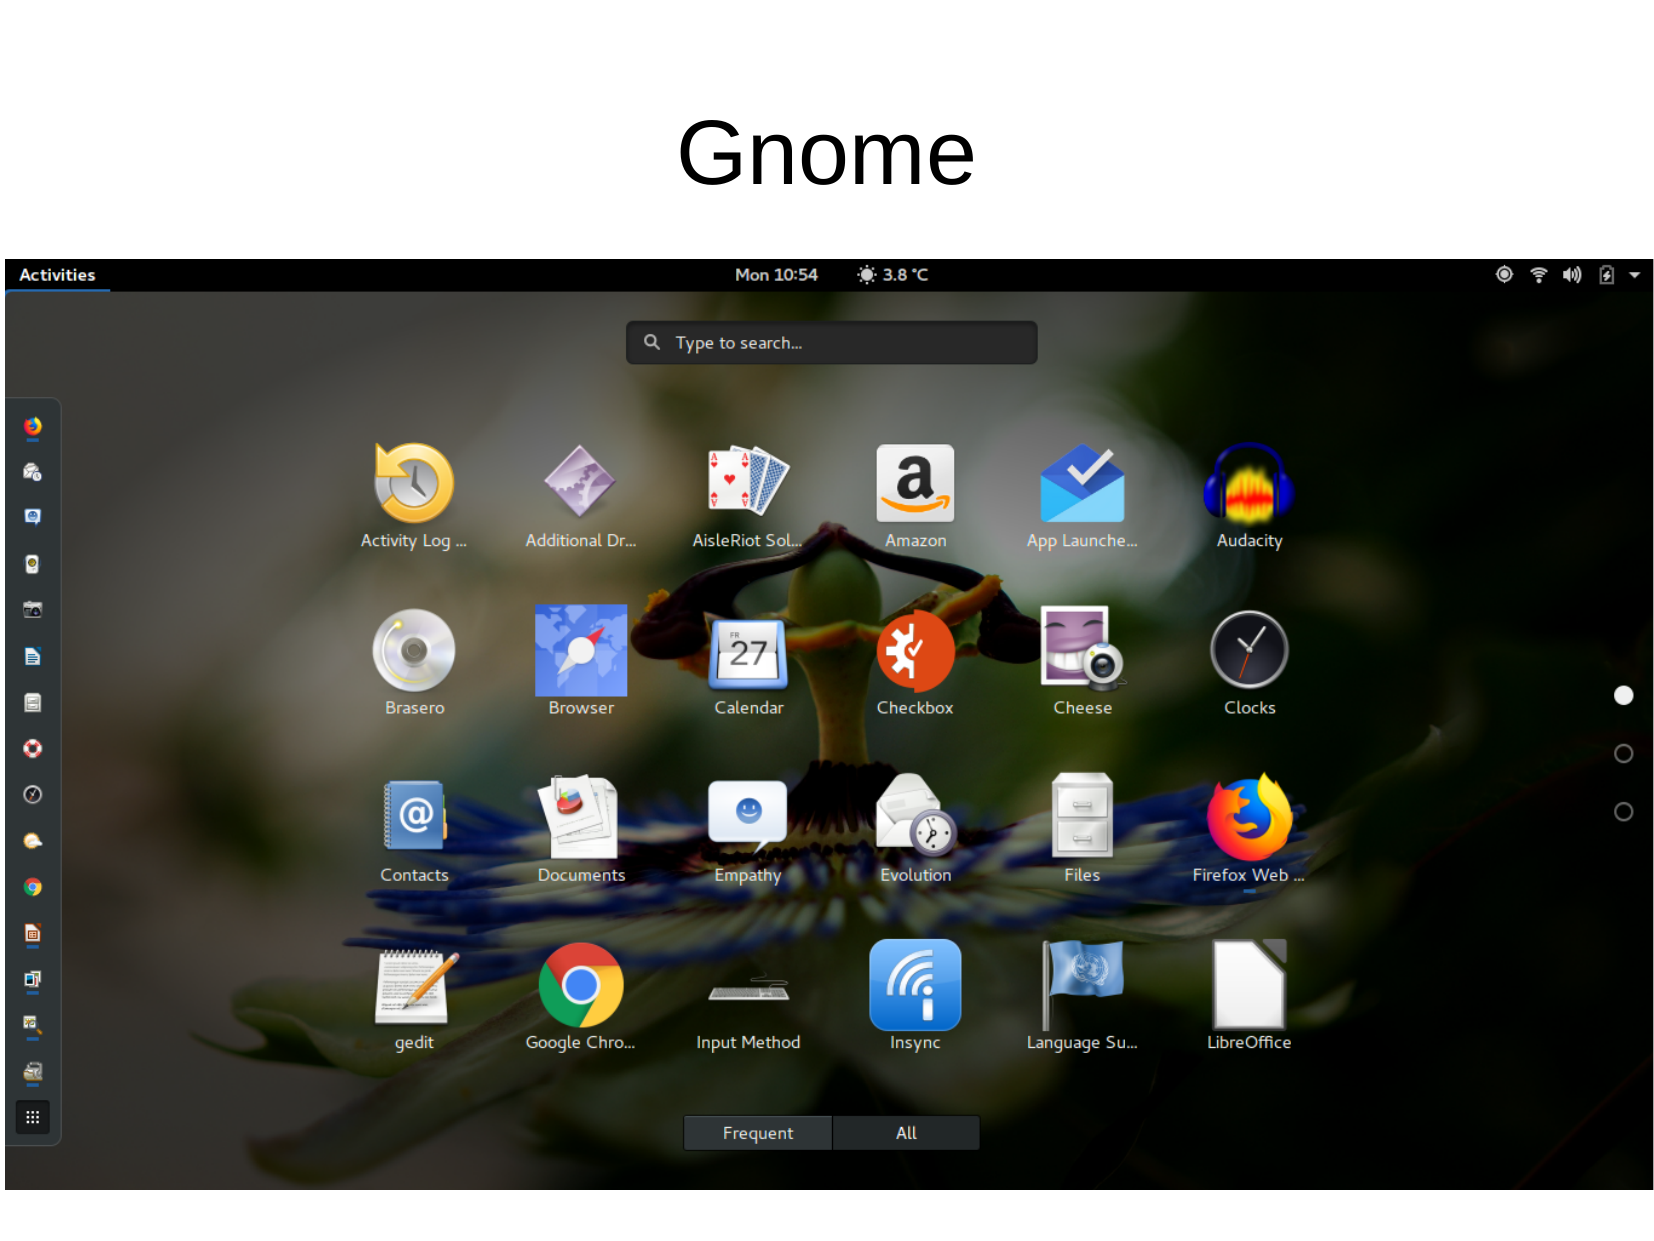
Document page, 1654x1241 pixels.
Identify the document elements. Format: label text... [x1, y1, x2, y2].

title Gnome [82, 49, 1571, 257]
picture [5, 259, 1654, 1190]
